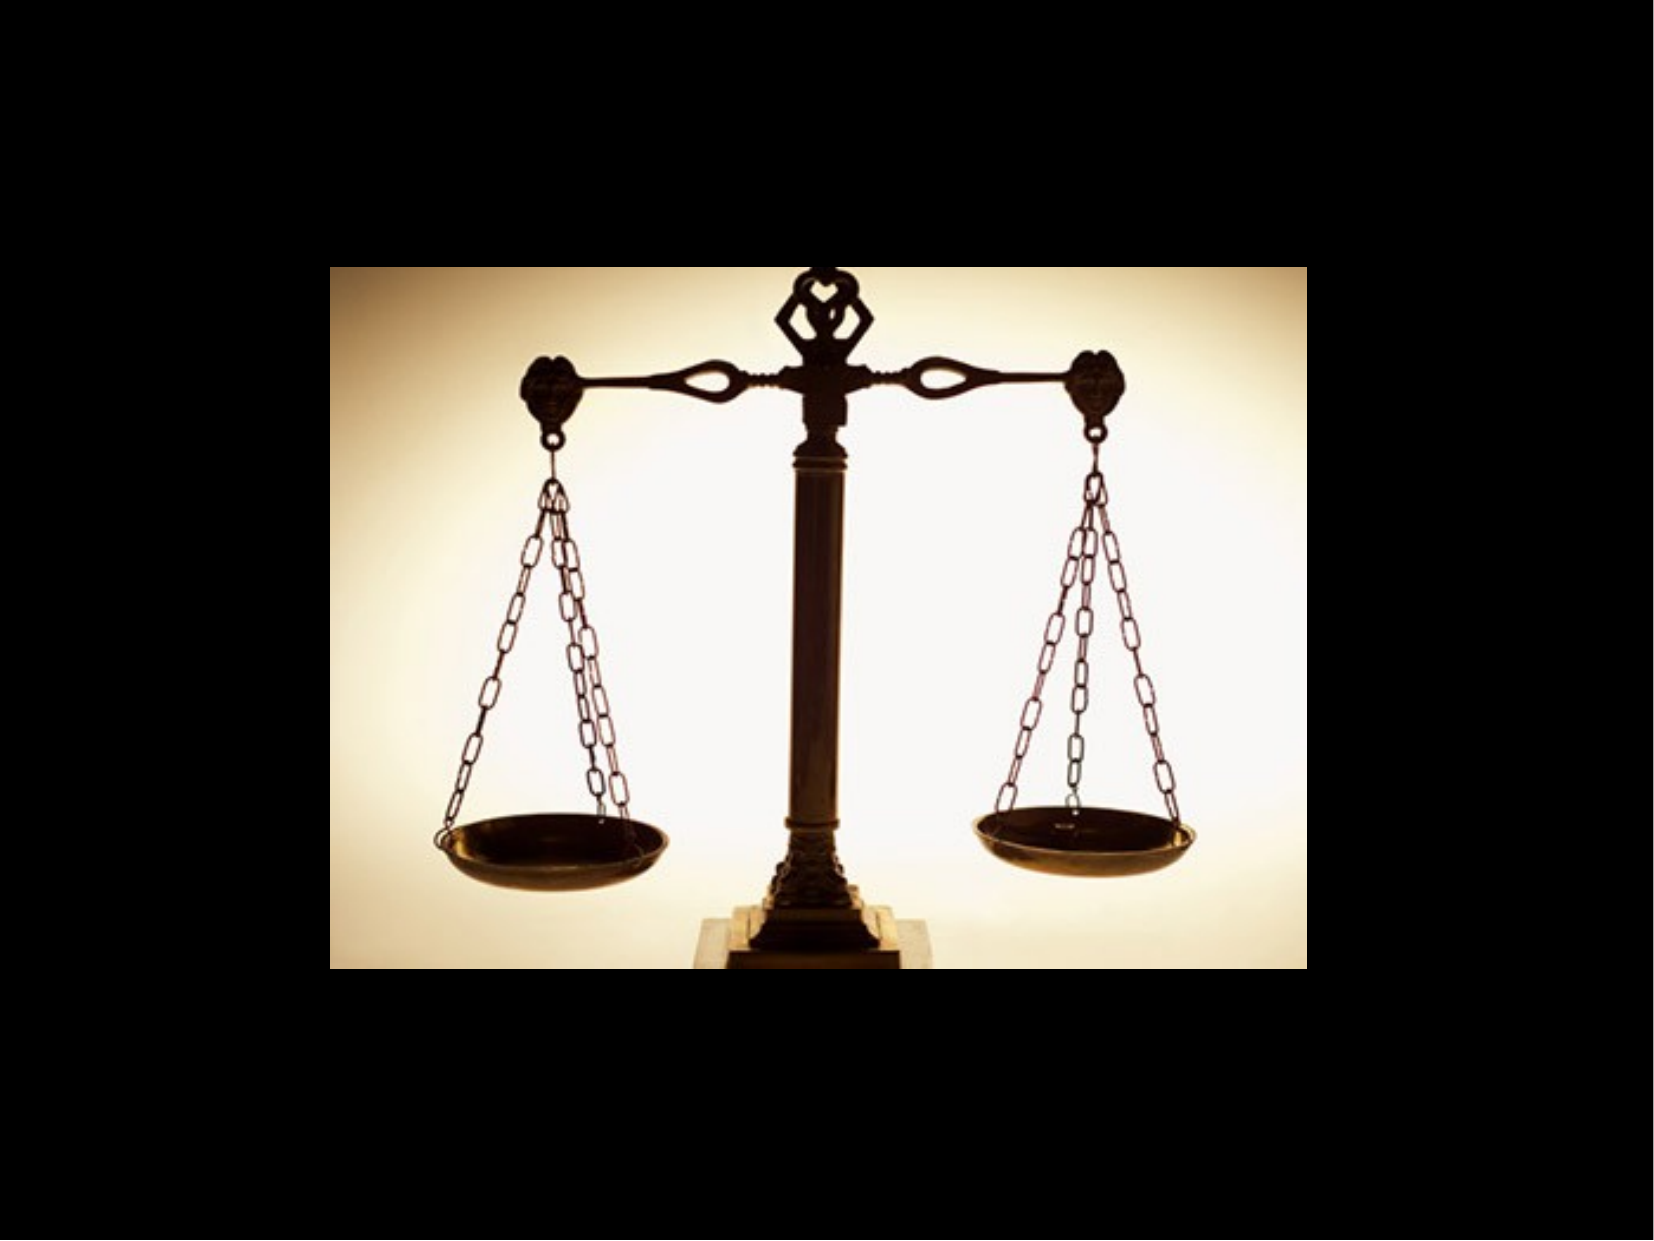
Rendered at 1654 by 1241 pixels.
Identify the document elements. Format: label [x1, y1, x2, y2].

picture [330, 267, 1307, 969]
